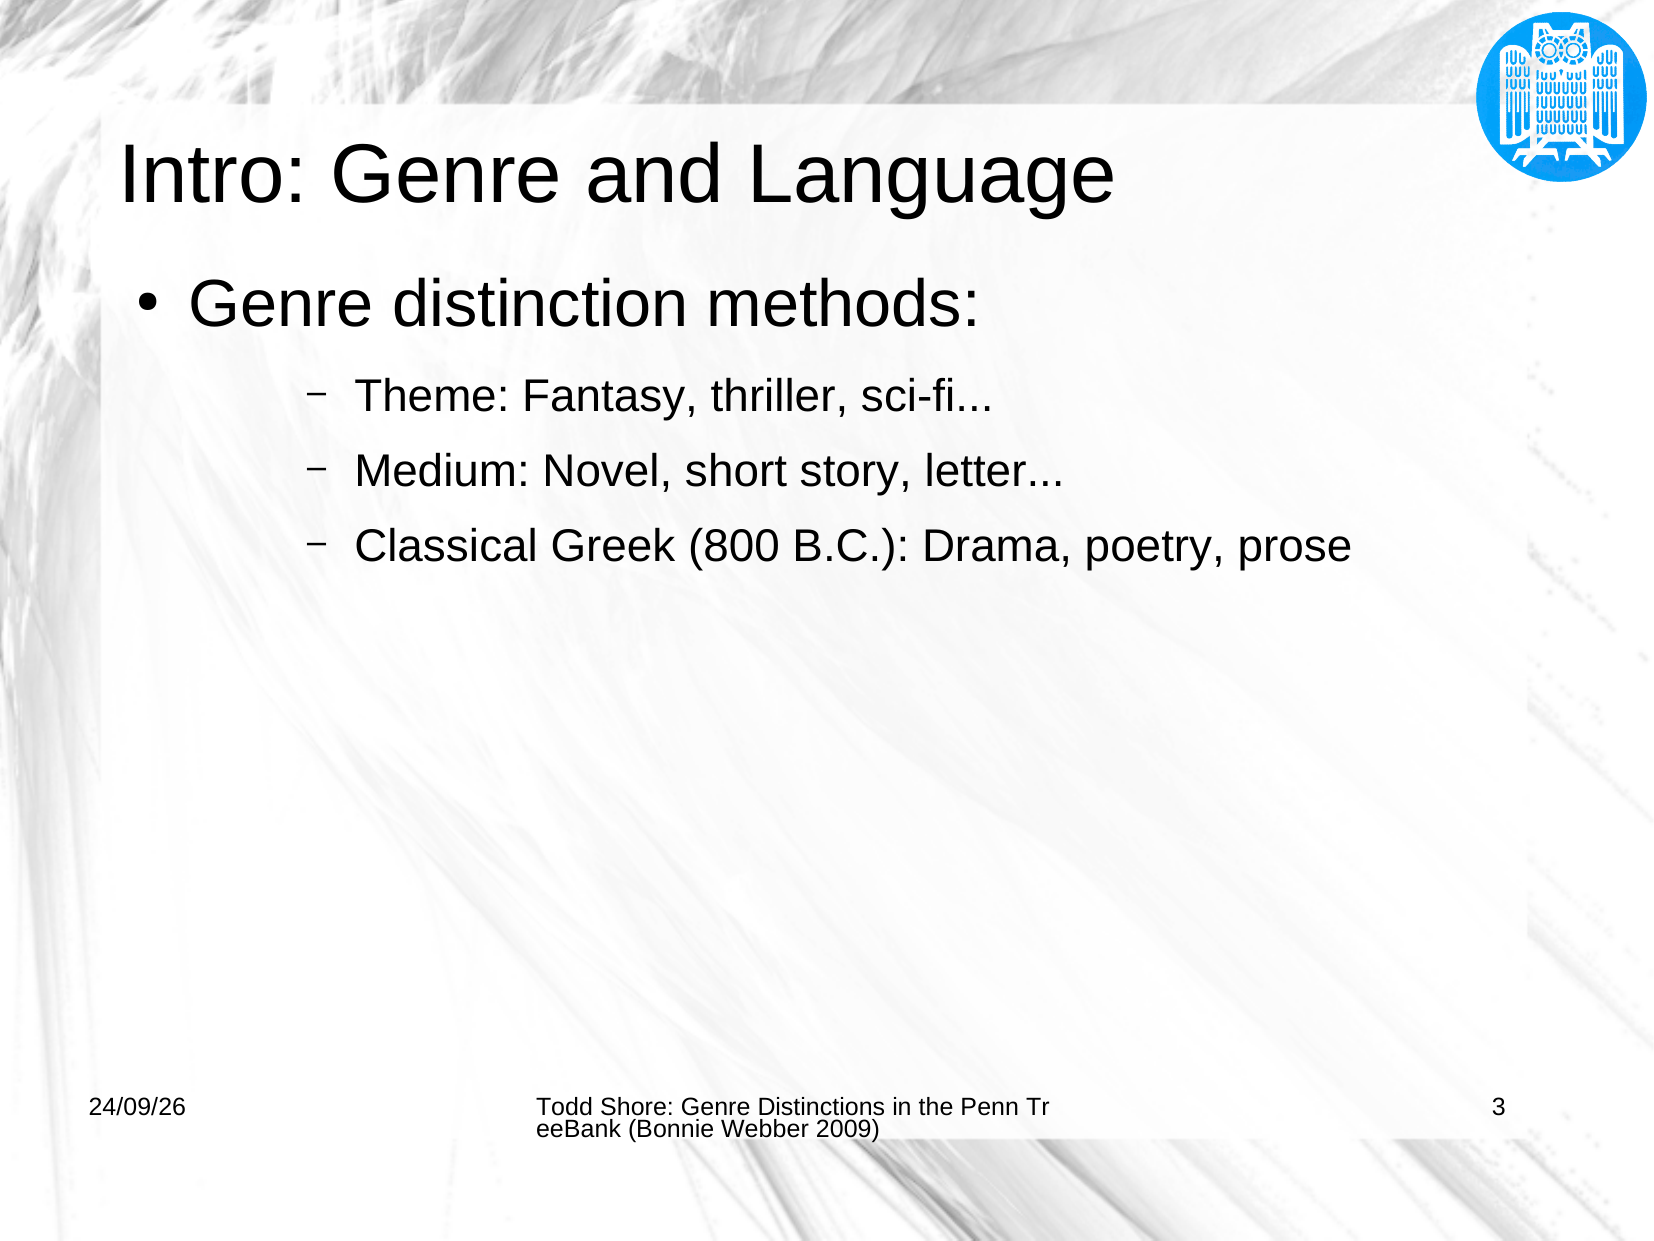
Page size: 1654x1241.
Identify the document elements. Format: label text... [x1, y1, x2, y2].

list Genre distinction methods: Theme: Fantasy, thriller, sci-fi... Medium: Novel, short story, letter... Classical Greek (800 B.C.): Drama, poetry, prose [118, 265, 1571, 1064]
title Intro: Genre and Language [118, 112, 1506, 237]
picture [0, 0, 1654, 1241]
